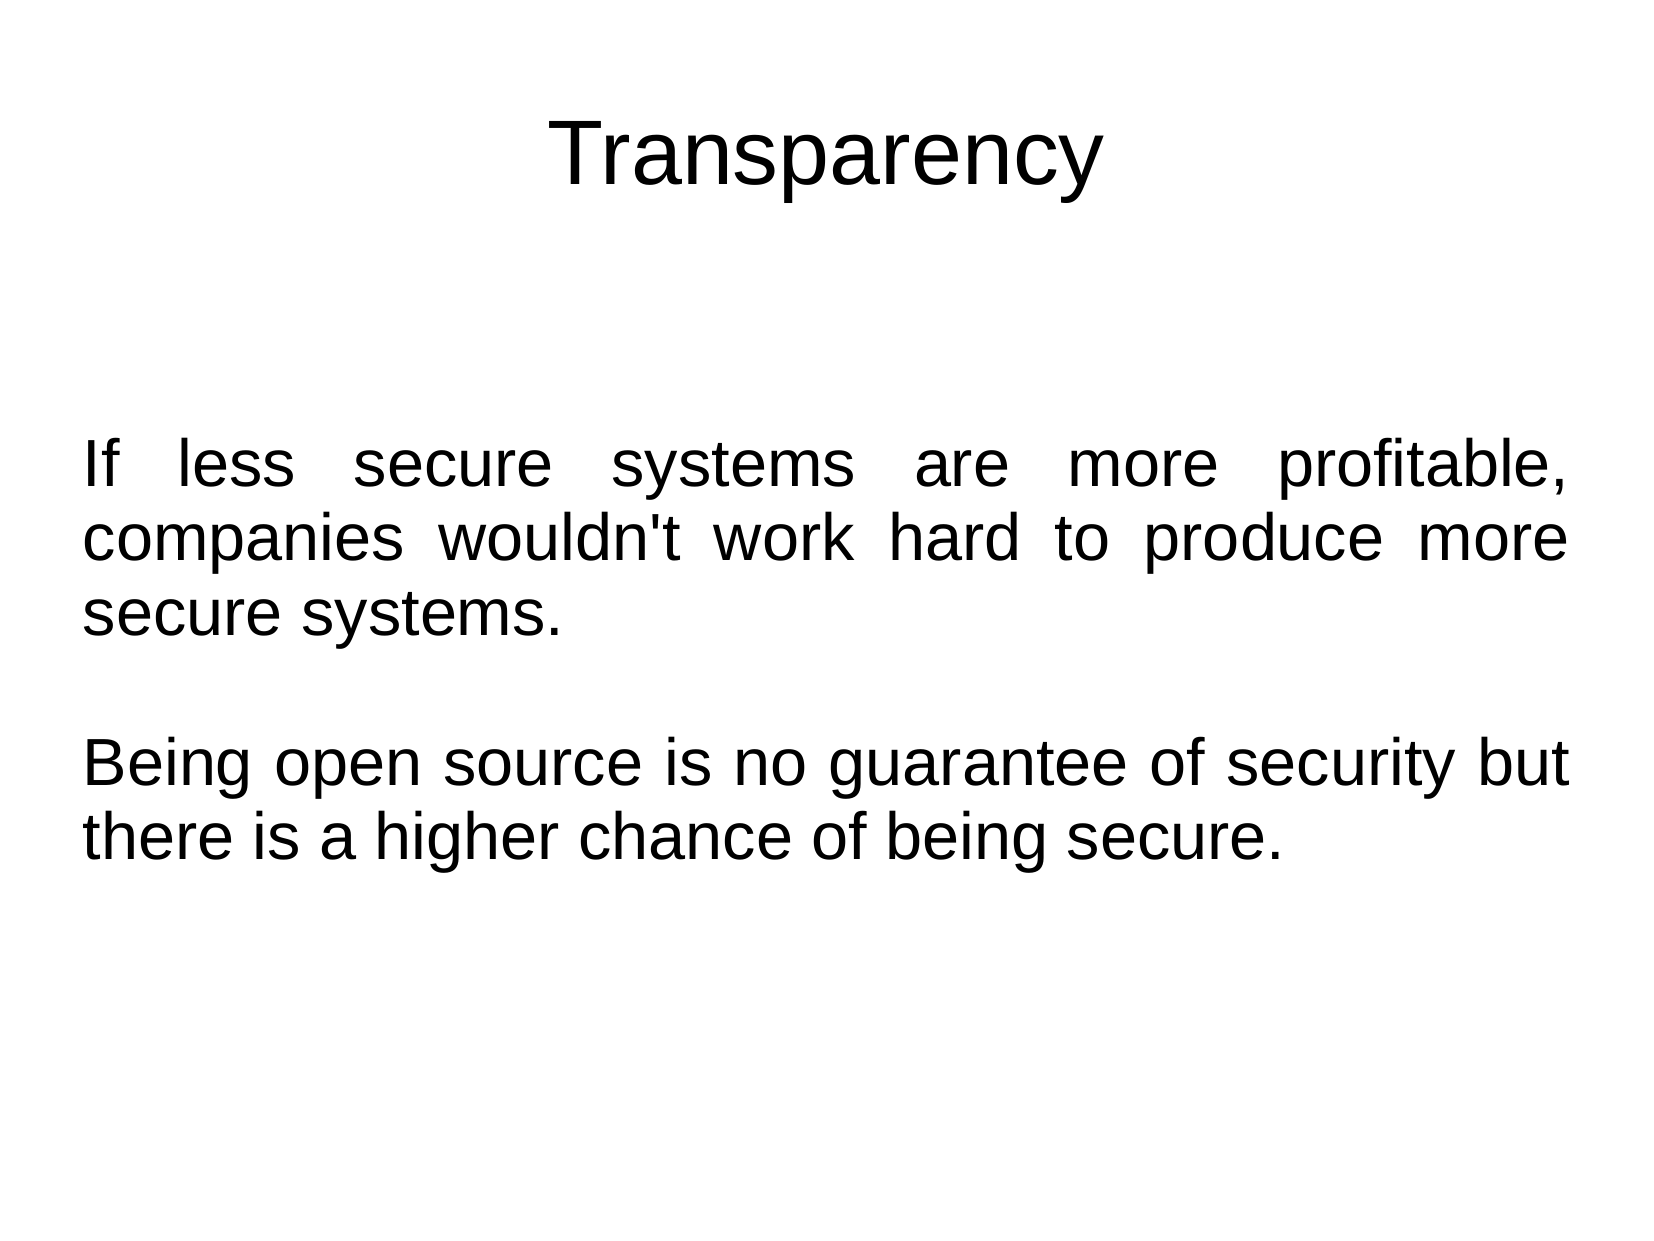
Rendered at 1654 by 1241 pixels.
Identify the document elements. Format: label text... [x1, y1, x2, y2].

title Transparency [82, 49, 1571, 257]
text_box If less secure systems are more profitable, companies wouldn't work hard to produce more secure systems. Being open source is no guarantee of security but there is a higher chance of being secure. [82, 290, 1571, 1010]
